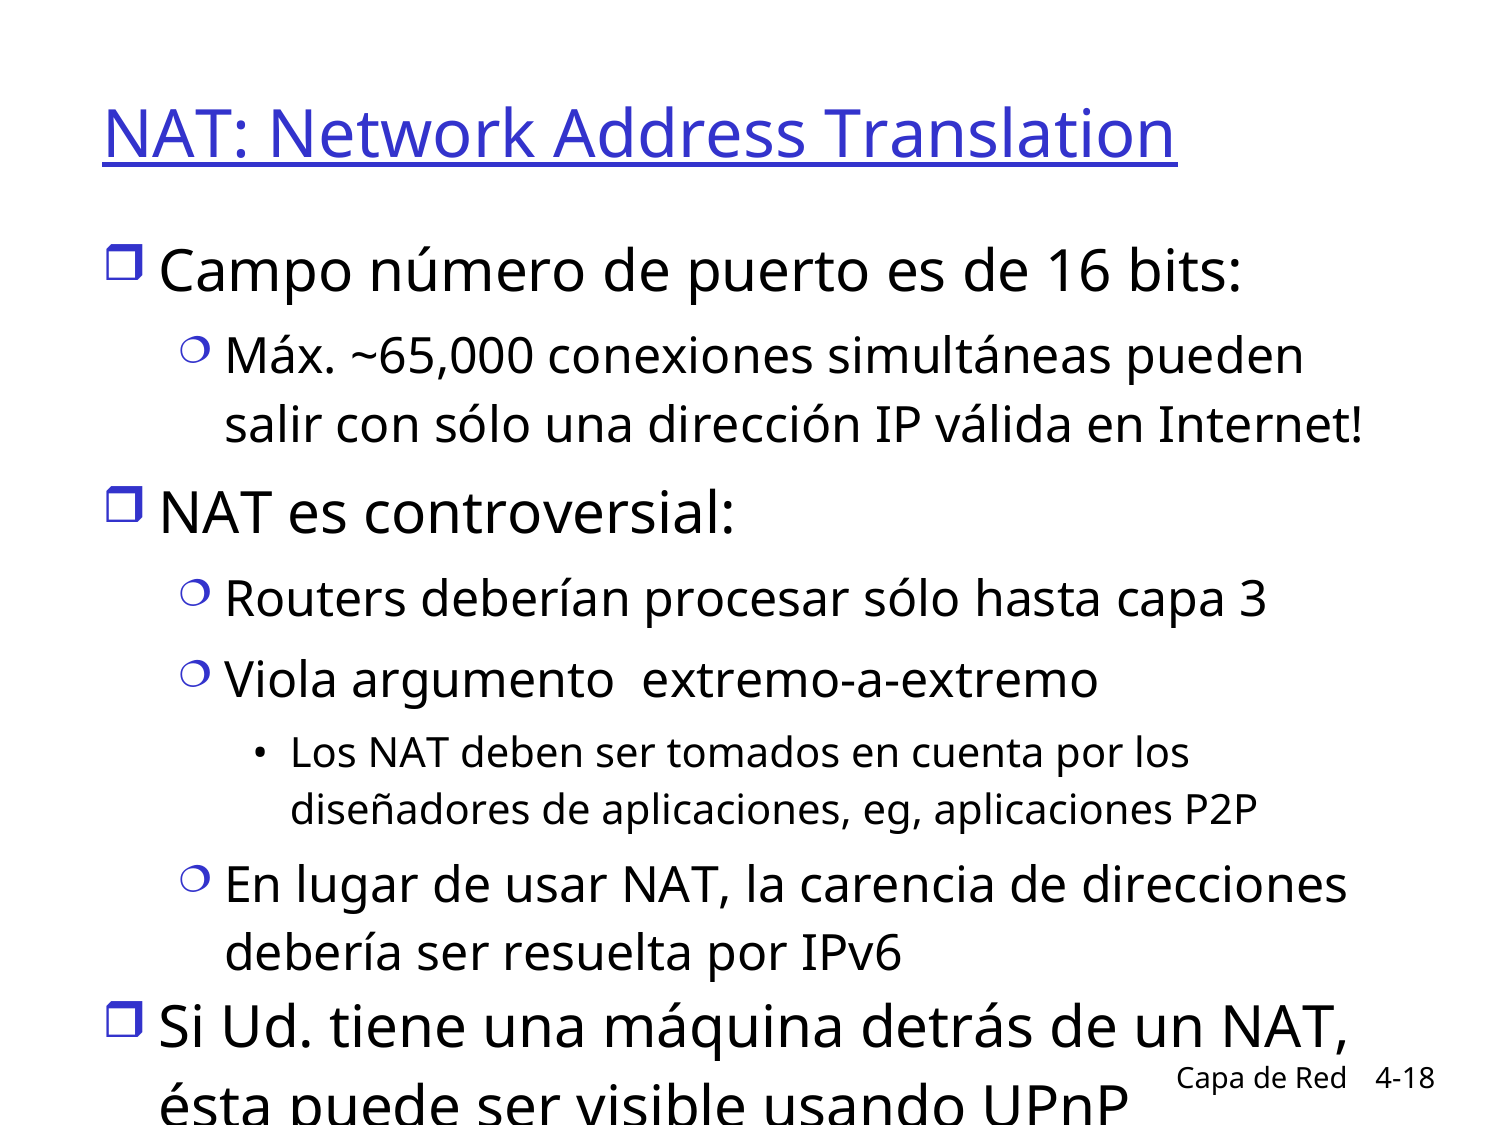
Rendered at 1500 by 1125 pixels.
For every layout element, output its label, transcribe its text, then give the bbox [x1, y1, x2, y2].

title NAT: Network Address Translation [87, 37, 1363, 221]
list Campo número de puerto es de 16 bits: Máx. ~65,000 conexiones simultáneas pueden salir con sólo una dirección IP válida en Internet! NAT es controversial: Routers deberían procesar sólo hasta capa 3 Viola argumento extremo-a-extremo Los NAT deben ser tomados en cuenta por los diseñadores de aplicaciones, eg, aplicaciones P2P En lugar de usar NAT, la carencia de direcciones debería ser resuelta por IPv6 Si Ud. tiene una máquina detrás de un NAT, ésta puede ser visible usando UPnP (Universal Plug and Play). Importante: hay formas de entrar. [87, 221, 1426, 1055]
